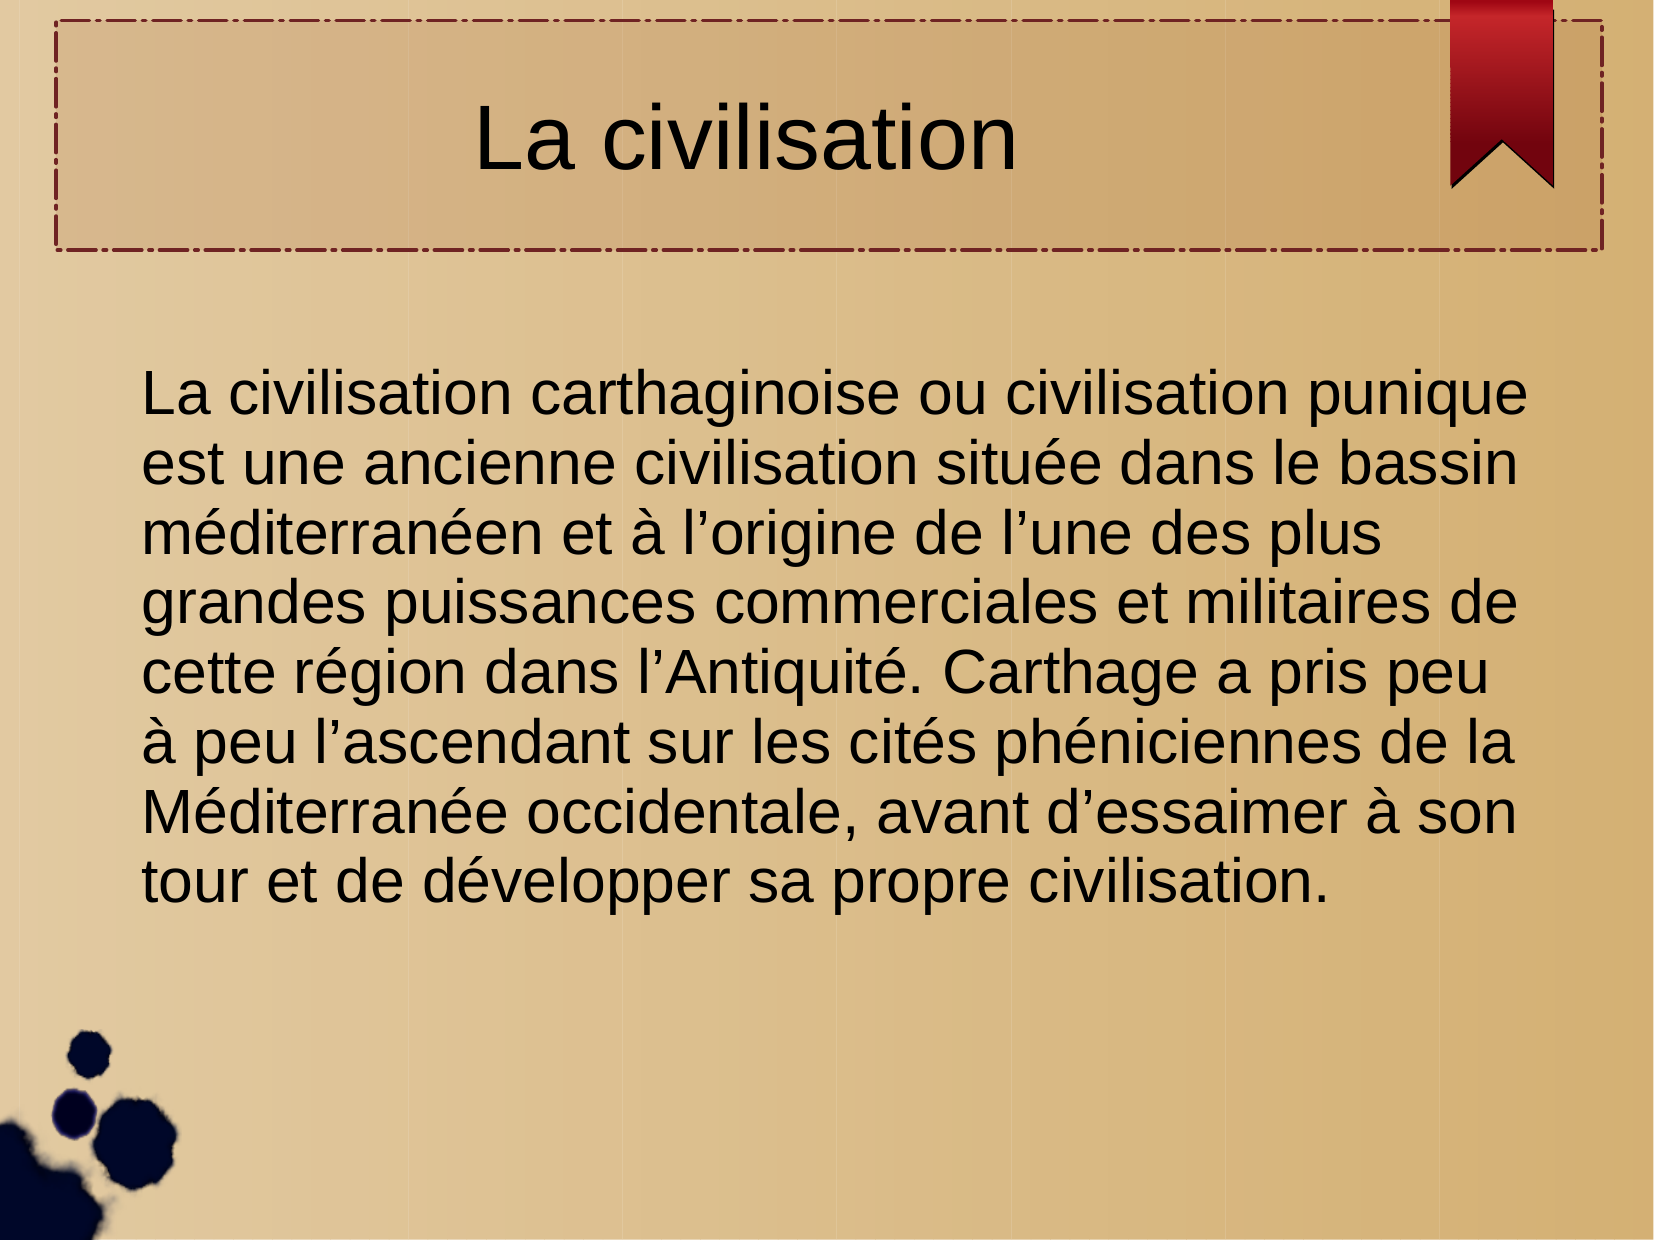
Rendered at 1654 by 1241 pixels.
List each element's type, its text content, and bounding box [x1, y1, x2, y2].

title La civilisation [82, 47, 1412, 229]
list La civilisation carthaginoise ou civilisation punique est une ancienne civilisation située dans le bassin méditerranéen et à l’origine de l’une des plus grandes puissances commerciales et militaires de cette région dans l’Antiquité. Carthage a pris peu à peu l’ascendant sur les cités phéniciennes de la Méditerranée occidentale, avant d’essaimer à son tour et de développer sa propre civilisation. [141, 358, 1536, 916]
